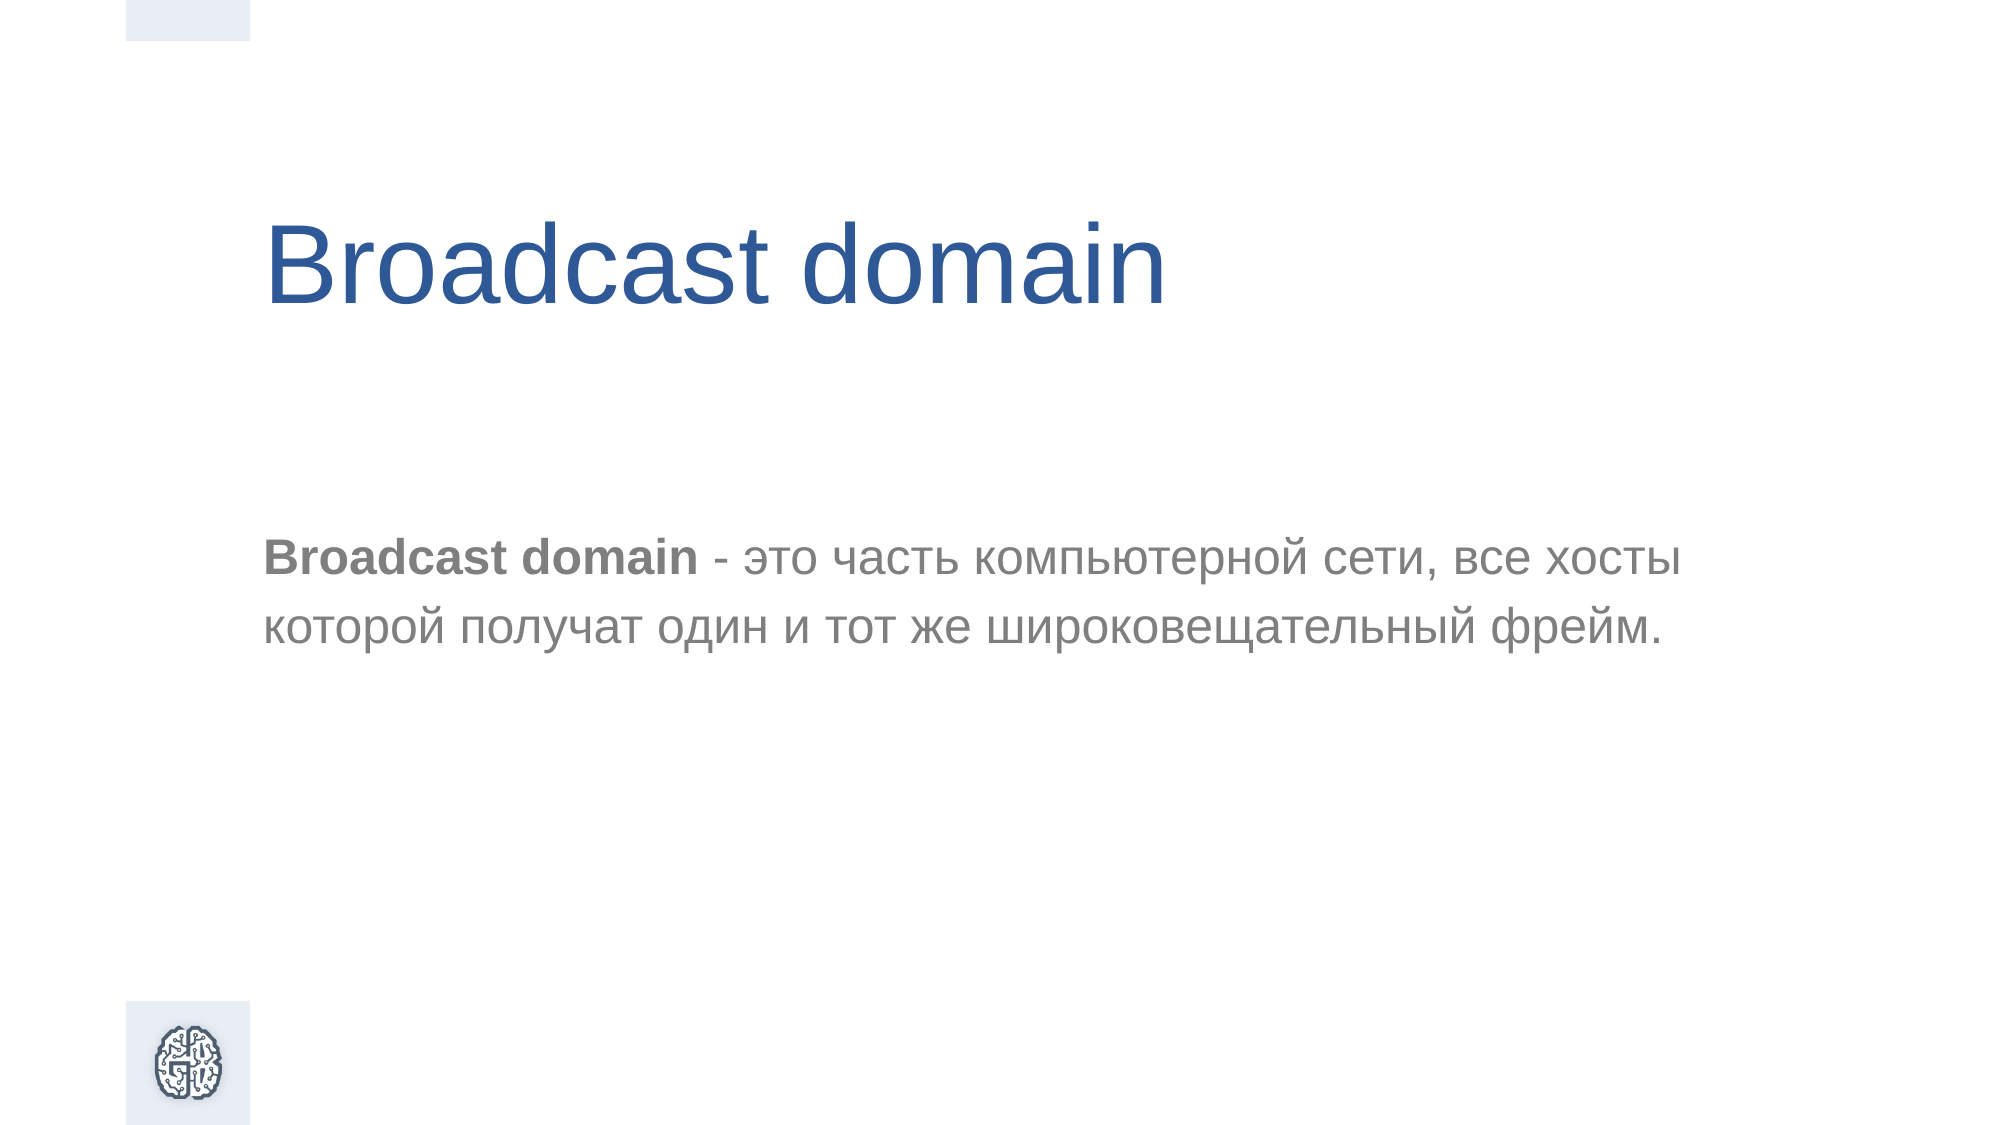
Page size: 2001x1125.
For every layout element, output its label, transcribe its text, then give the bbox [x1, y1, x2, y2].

list Broadcast domain - это часть компьютерной сети, все хосты которой получат один и тот же широковещательный фрейм. [248, 406, 1752, 763]
picture [144, 1016, 232, 1110]
title Broadcast domain [248, 124, 1752, 372]
